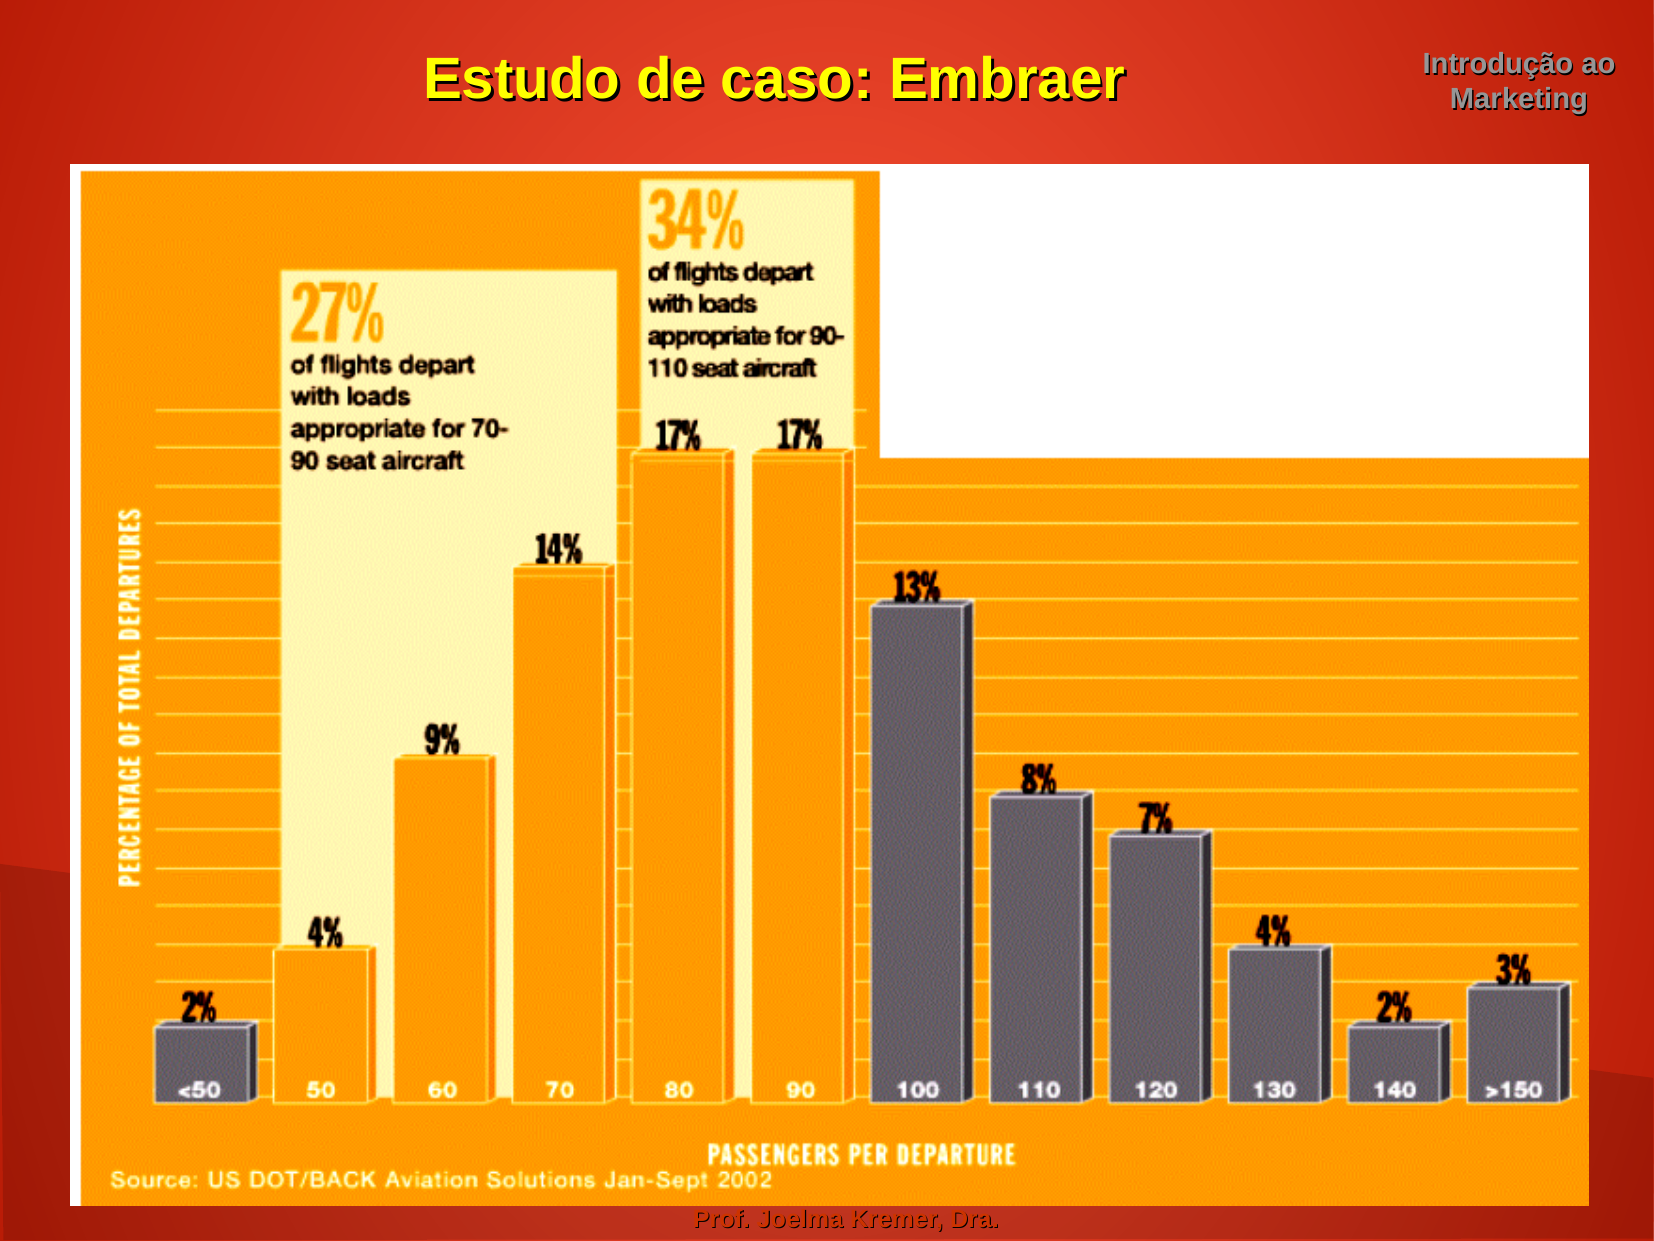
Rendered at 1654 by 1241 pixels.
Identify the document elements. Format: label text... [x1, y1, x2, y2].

text_box Estudo de caso: Embraer [188, 33, 1361, 119]
chart [70, 164, 1589, 1206]
text_box Prof. Joelma Kremer, Dra. [566, 1206, 1127, 1241]
title Introdução ao Marketing [1386, 21, 1652, 139]
